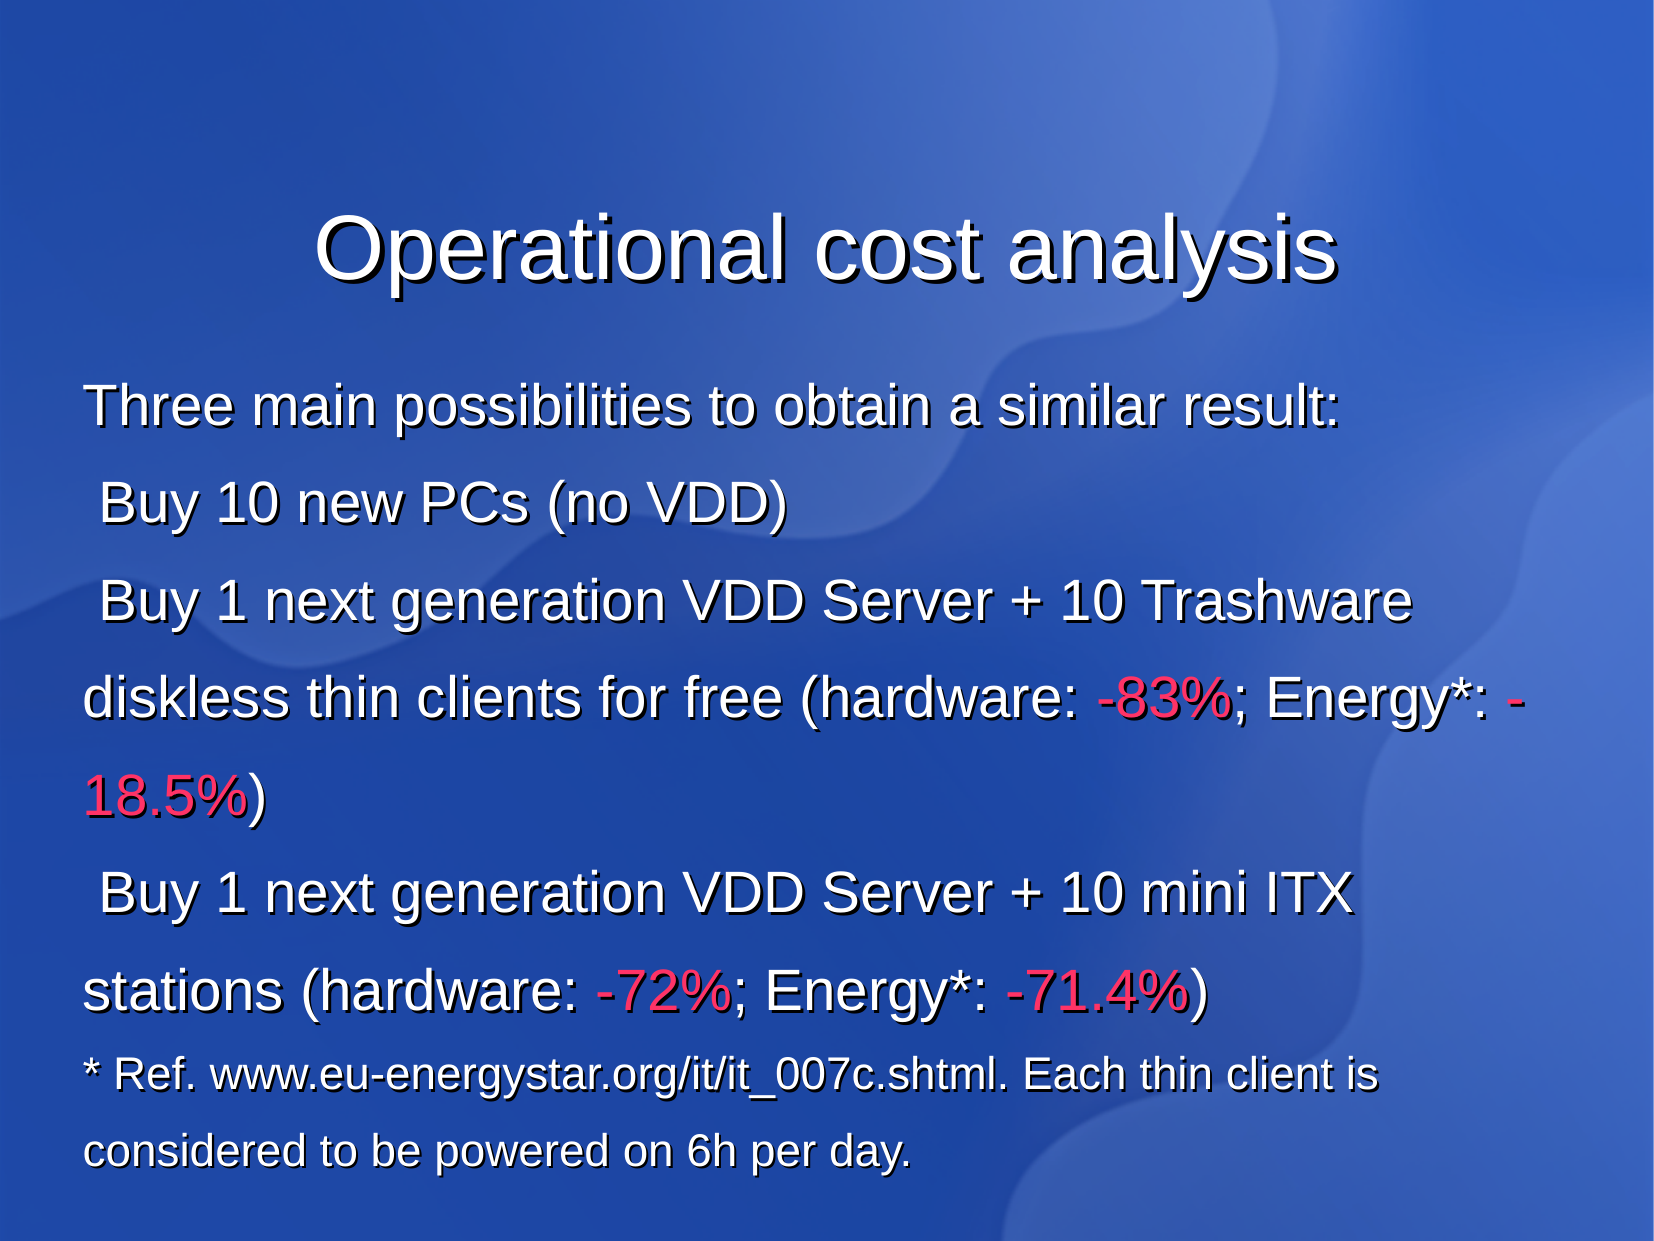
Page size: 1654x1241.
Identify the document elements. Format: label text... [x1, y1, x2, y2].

subtitle Three main possibilities to obtain a similar result: Buy 10 new PCs (no VDD) Buy 1 next generation VDD Server + 10 Trashware diskless thin clients for free (hardware: -83%; Energy*: -18.5%) Buy 1 next generation VDD Server + 10 mini ITX stations (hardware: -72%; Energy*: -71.4%) * Ref. www.eu-energystar.org/it/it_007c.shtml. Each thin client is considered to be powered on 6h per day. [82, 356, 1571, 1236]
title Operational cost analysis [82, 159, 1571, 337]
picture [0, 0, 1654, 1241]
